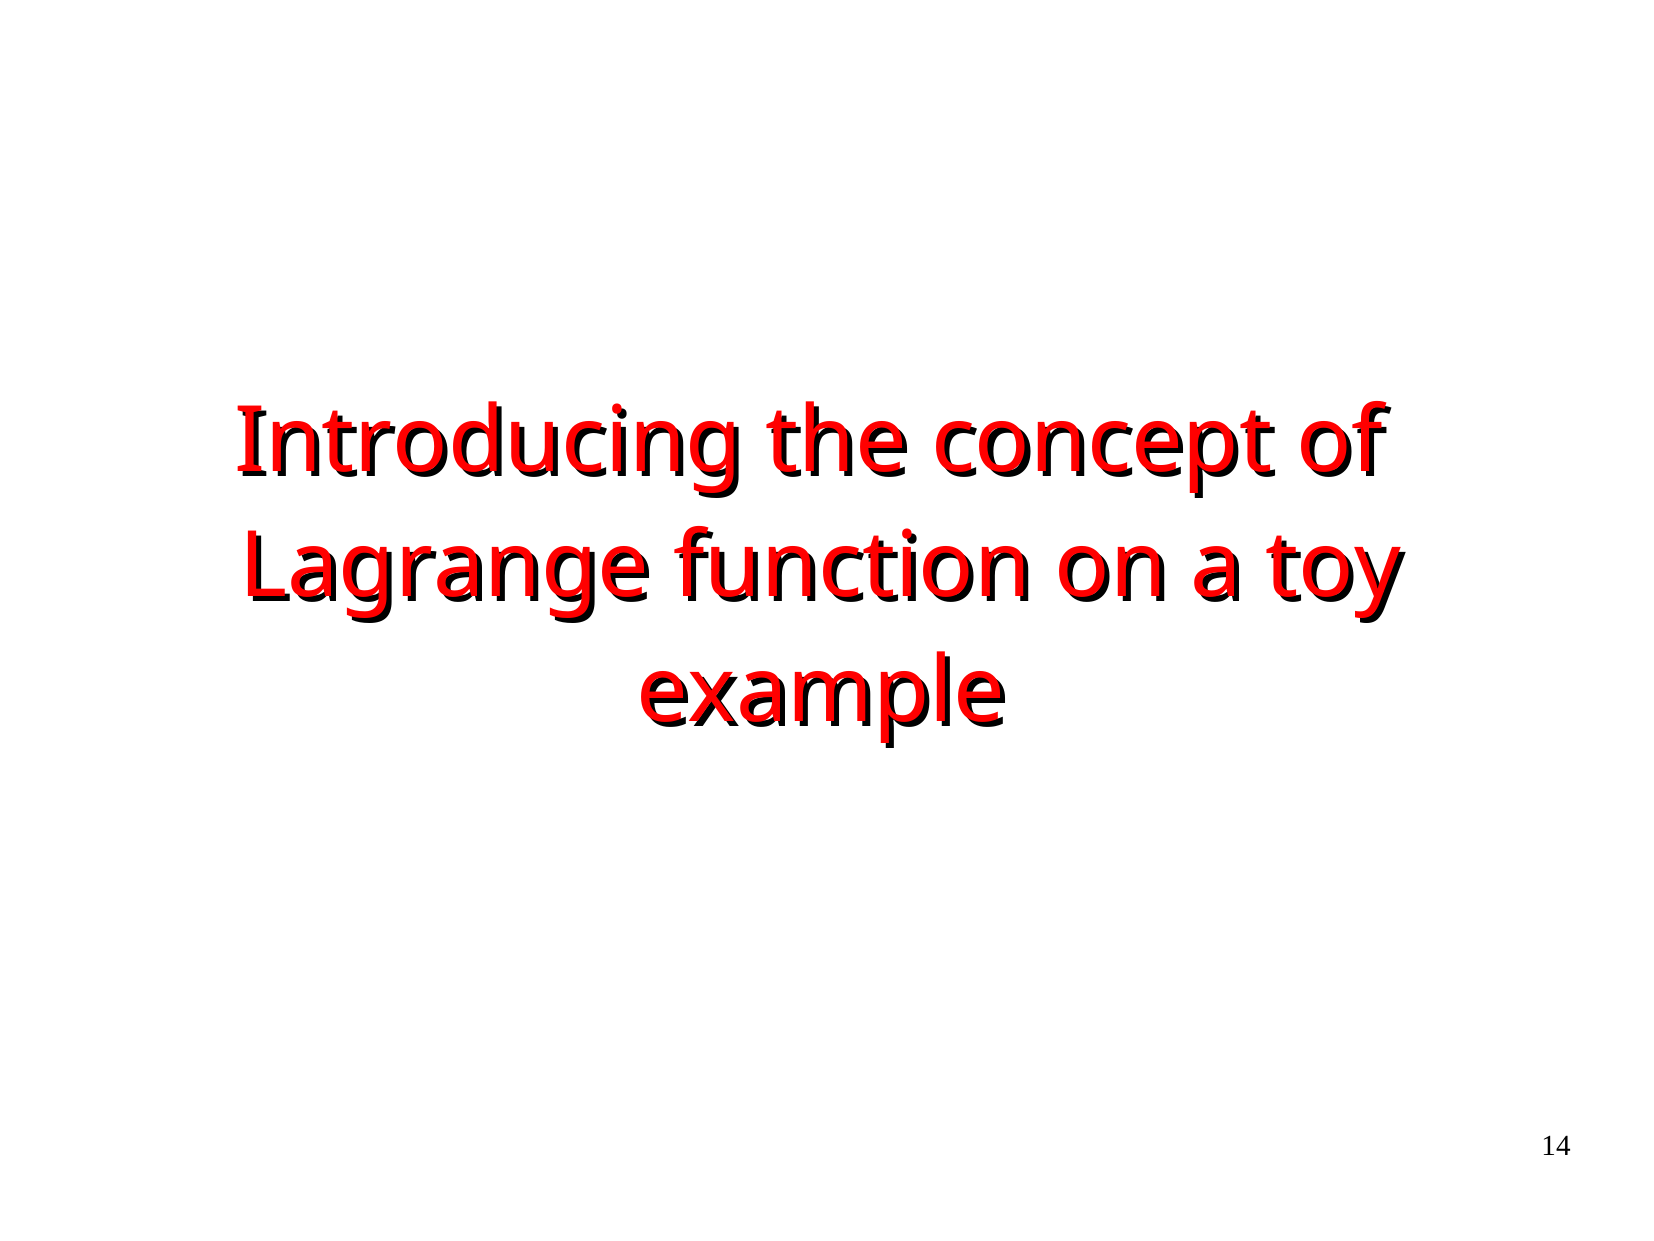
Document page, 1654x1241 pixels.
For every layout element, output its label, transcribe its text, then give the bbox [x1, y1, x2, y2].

title Introducing the concept of Lagrange function on a toy example [76, 456, 1565, 665]
